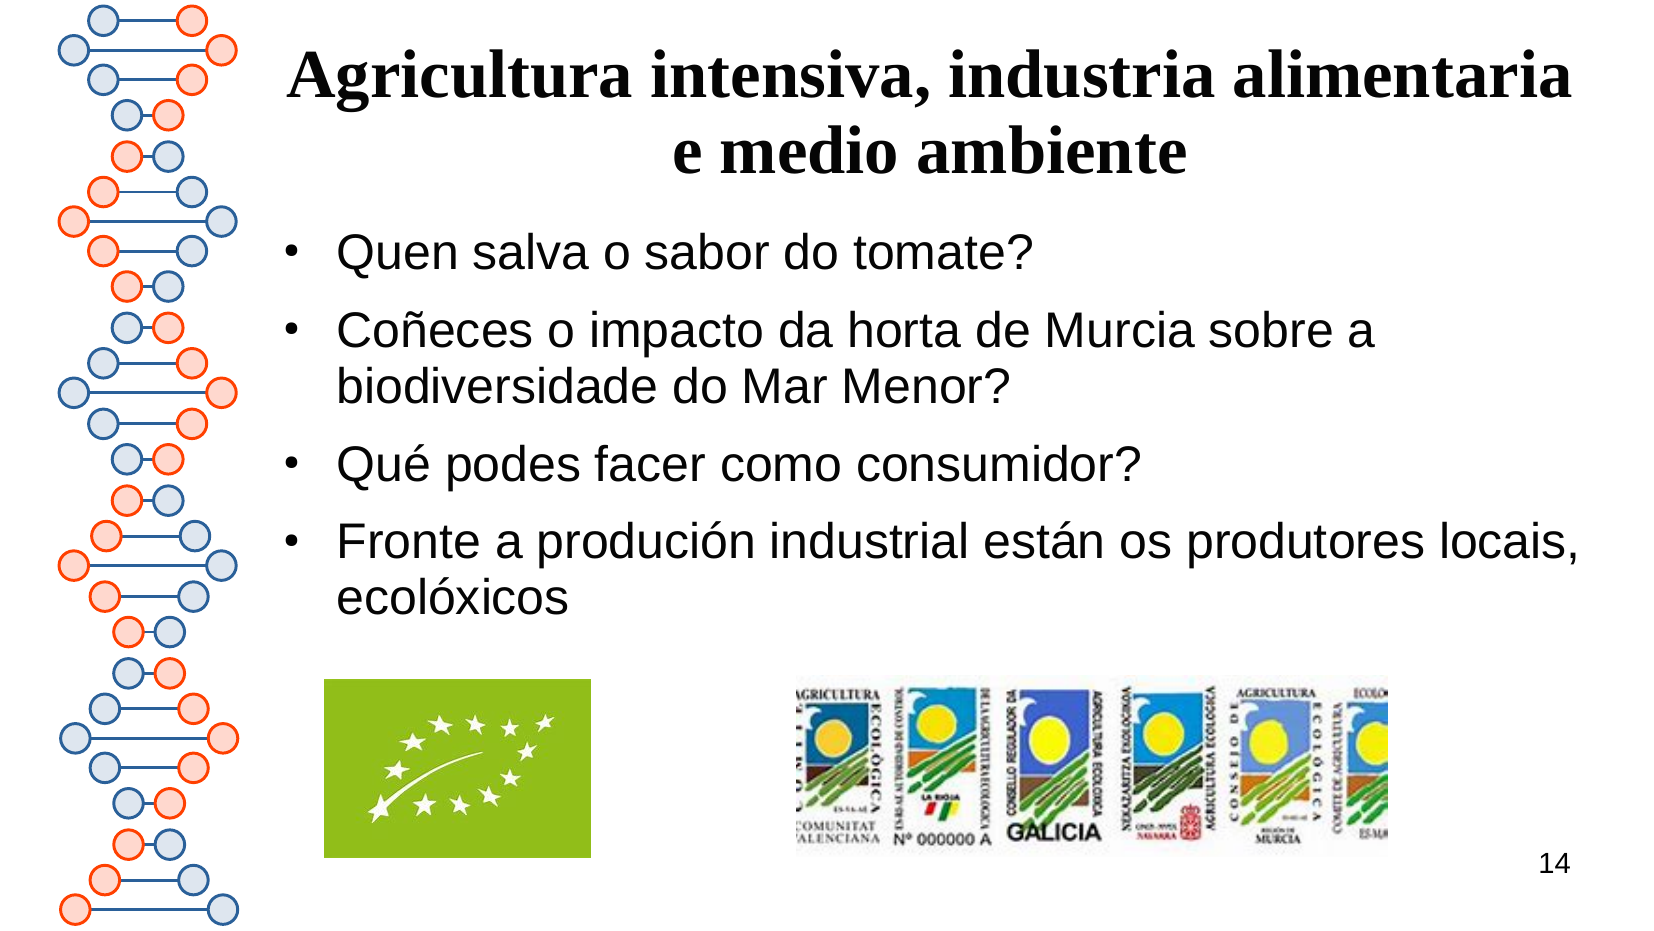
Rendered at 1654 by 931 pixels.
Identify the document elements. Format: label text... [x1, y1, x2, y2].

picture [324, 679, 591, 858]
title Agricultura intensiva, industria alimentaria e medio ambiente [265, 35, 1595, 189]
list Quen salva o sabor do tomate? Coñeces o impacto da horta de Murcia sobre a biodiversidade do Mar Menor? Qué podes facer como consumidor? Fronte a produción industrial están os produtores locais, ecolóxicos [265, 224, 1595, 650]
picture [796, 675, 1388, 857]
